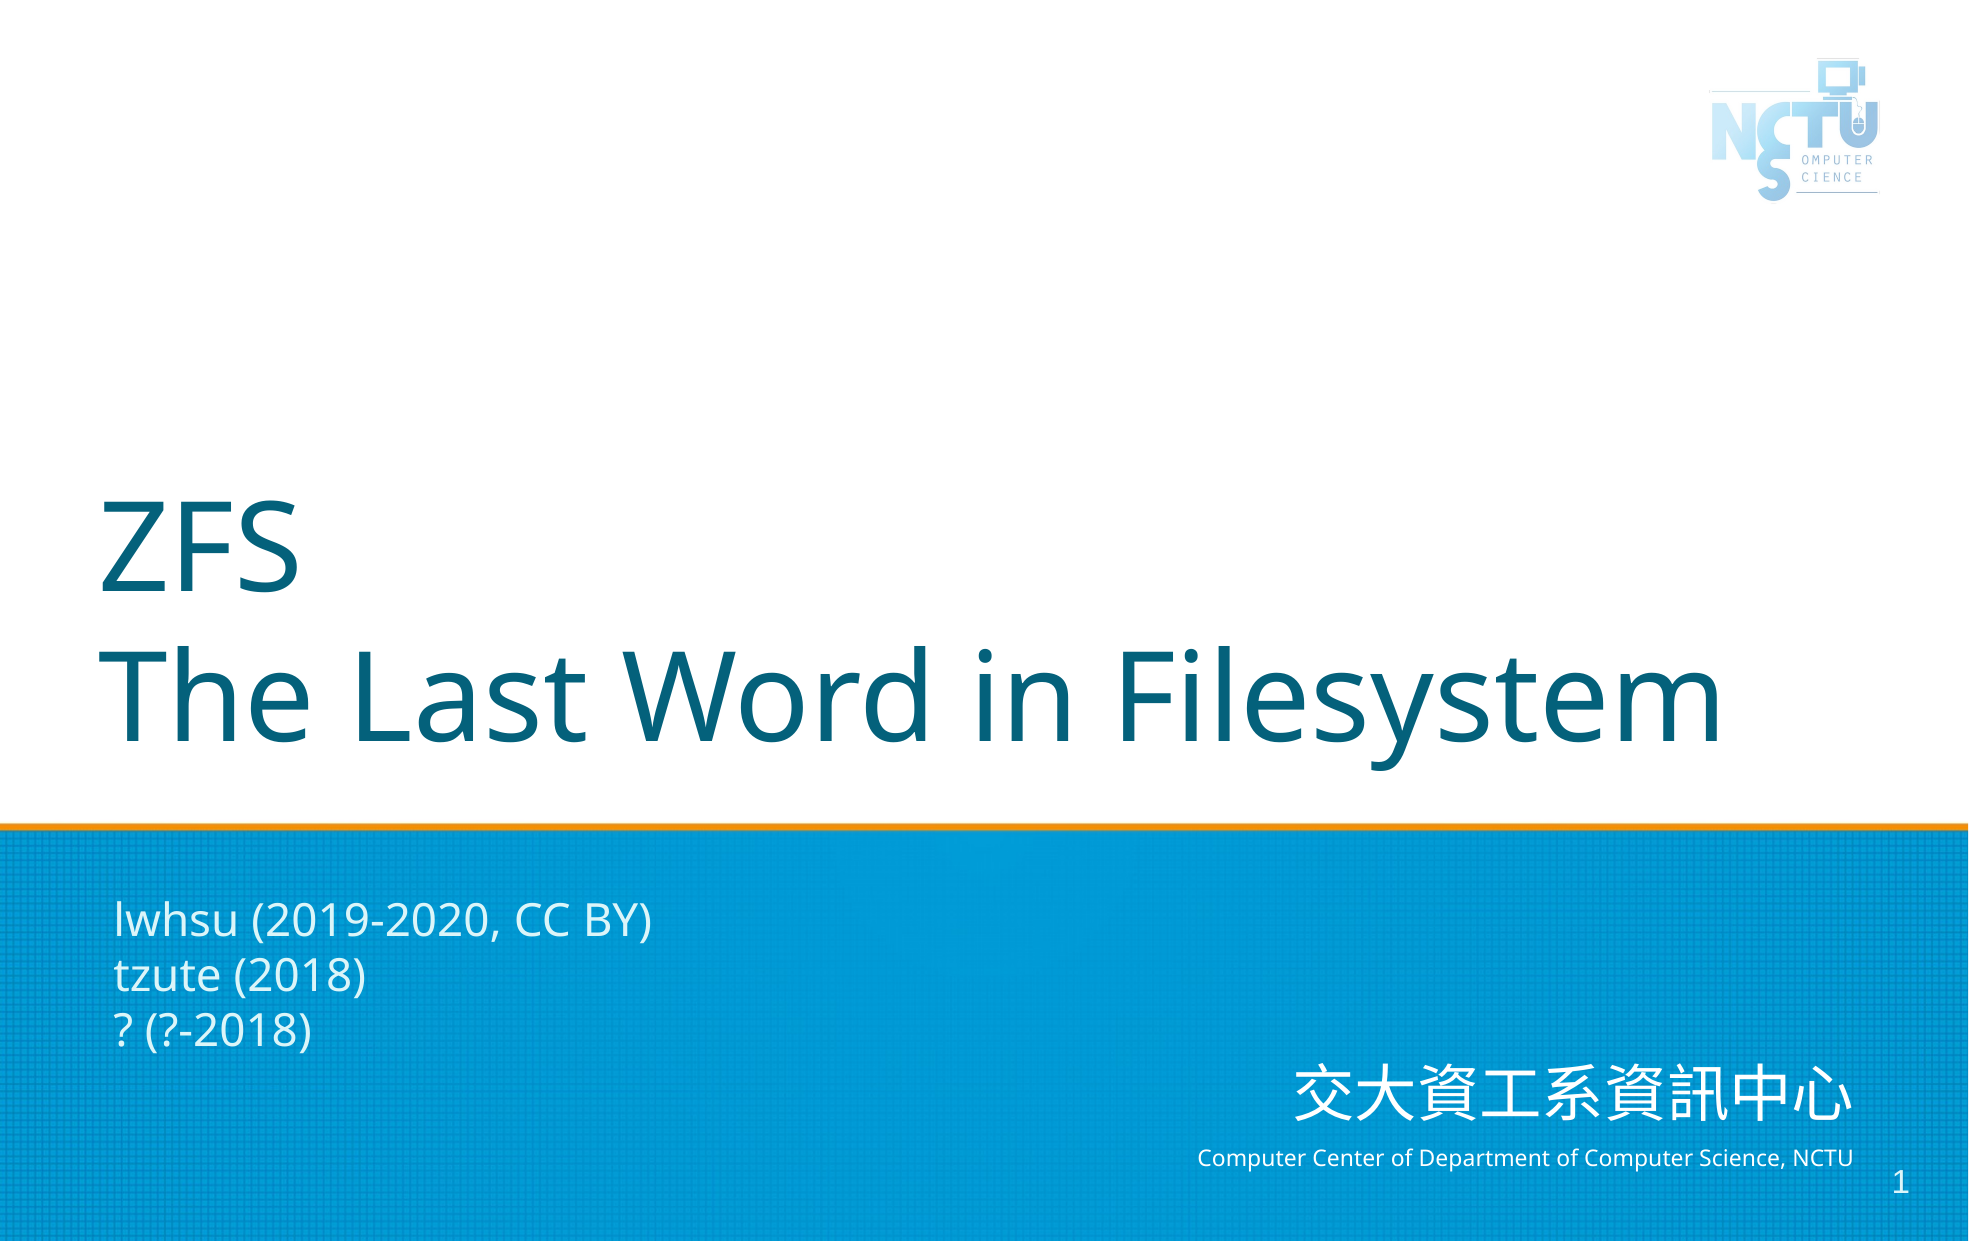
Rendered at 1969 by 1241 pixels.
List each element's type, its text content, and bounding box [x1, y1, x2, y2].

picture [0, 0, 1969, 832]
title ZFS The Last Word in Filesystem [98, 559, 1870, 767]
subtitle lwhsu (2019-2020, CC BY) tzute (2018) ? (?-2018) [98, 875, 1783, 1103]
slide_number <number> [1841, 1145, 1960, 1241]
